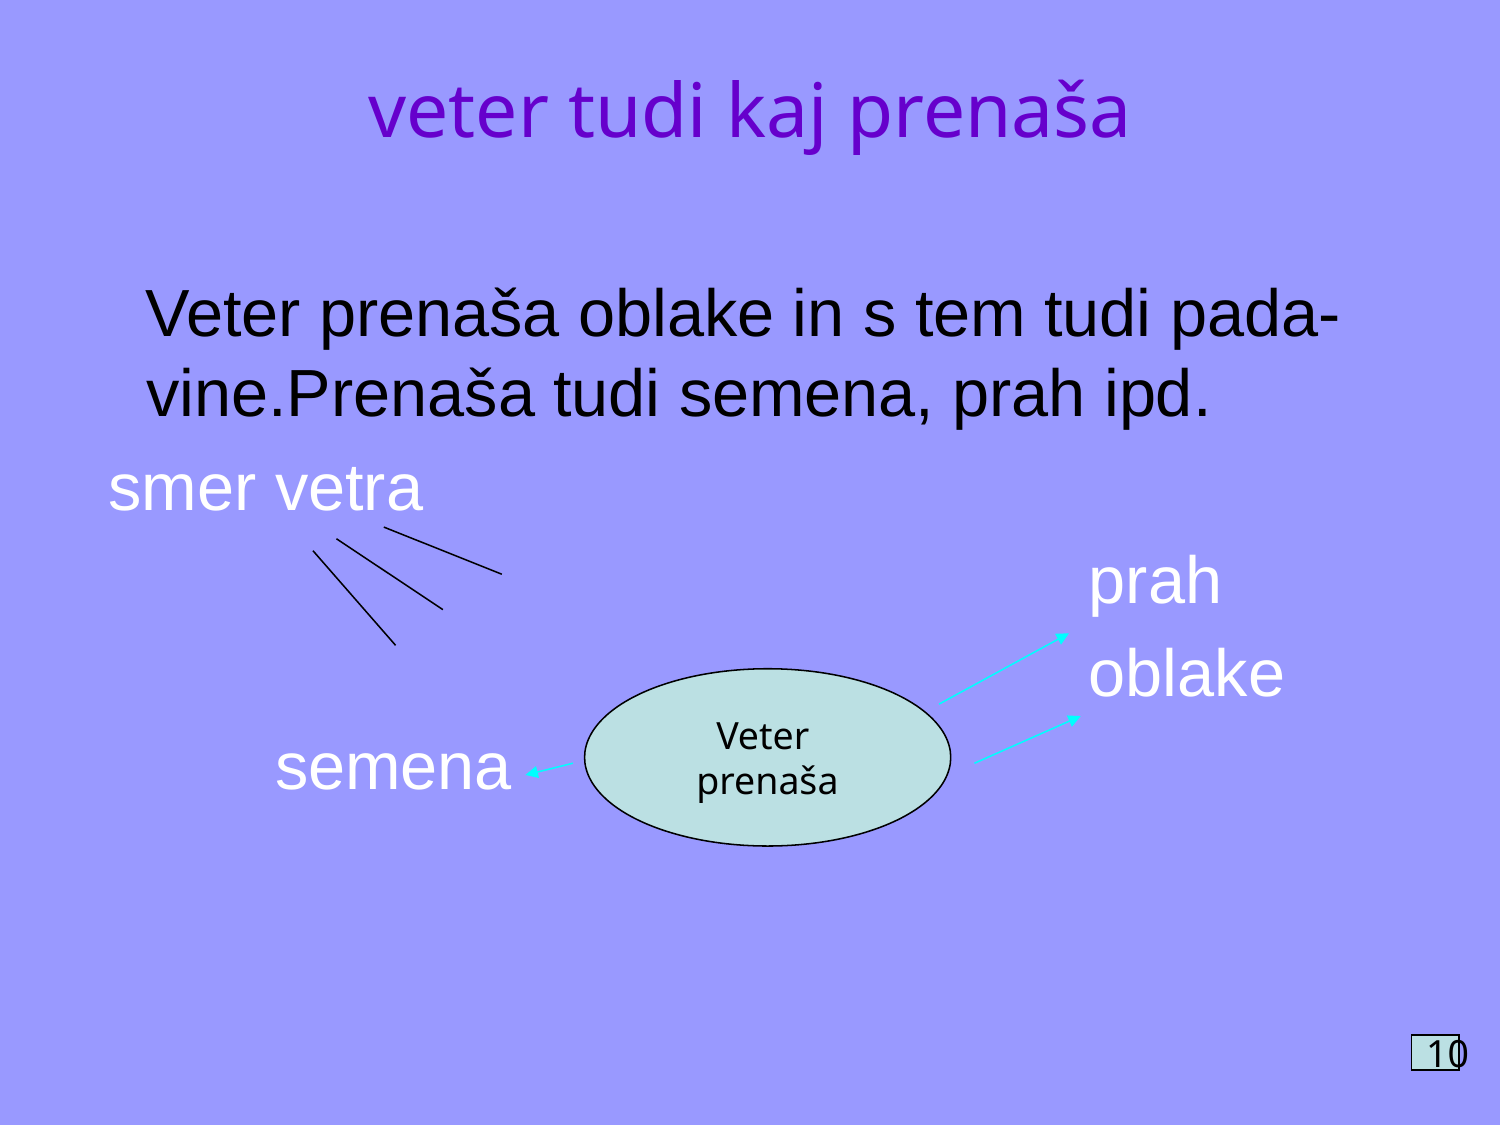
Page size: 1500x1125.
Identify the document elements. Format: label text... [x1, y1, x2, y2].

list Veter prenaša oblake in s tem tudi pada-vine.Prenaša tudi semena, prah ipd. smer vetra prah oblake semena [75, 262, 1425, 1005]
text_box 10 [1452, 1043, 1459, 1065]
text_box veter tudi kaj prenaša [159, 54, 1341, 208]
text_box 10 [1411, 1034, 1459, 1071]
text_box Veter prenaša [584, 668, 951, 847]
